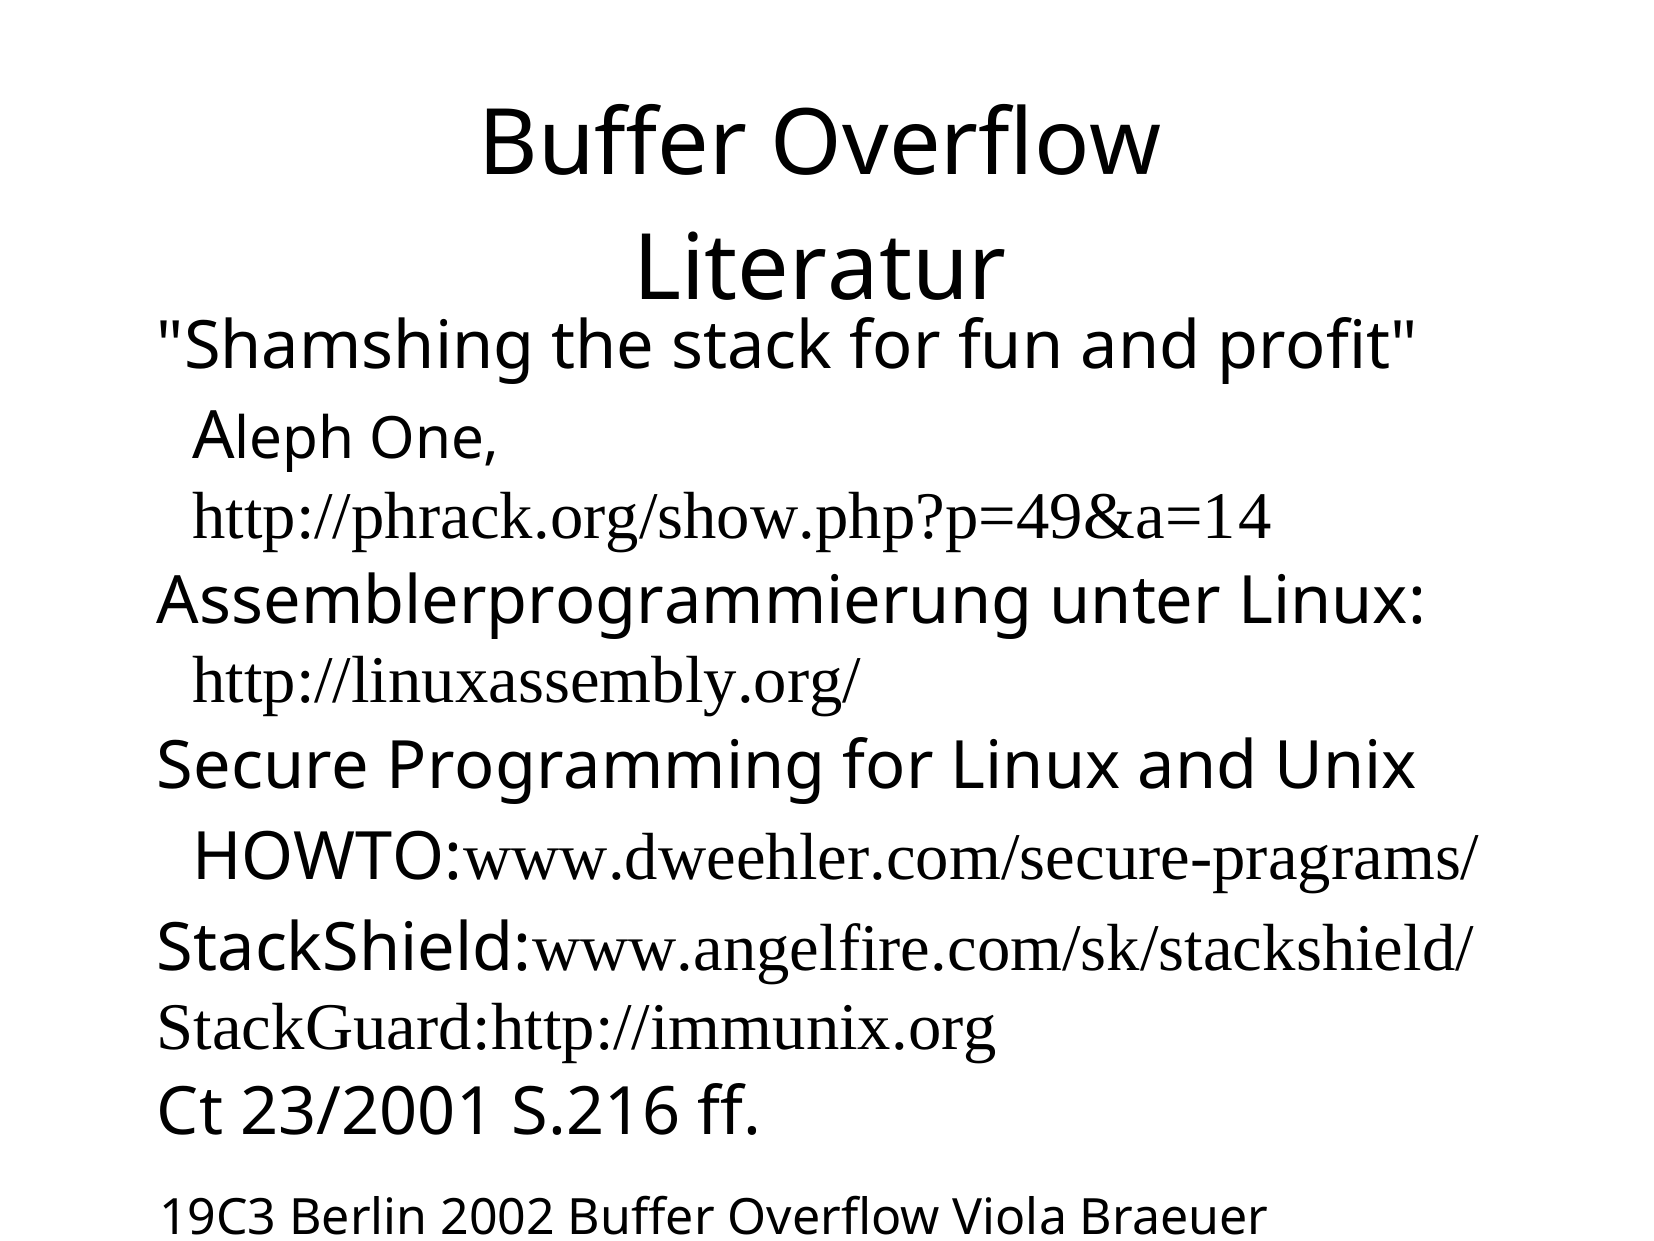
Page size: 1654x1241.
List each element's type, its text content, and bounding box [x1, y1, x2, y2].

text_box 19C3 Berlin 2002 Buffer Overflow Viola Braeuer [159, 1112, 1269, 1241]
text_box "Shamshing the stack for fun and profit" Aleph One,http://phrack.org/show.php?p=49&a=14 Assemblerprogrammierung unter Linux: http://linuxassembly.org/ Secure Programming for Linux and Unix HOWTO:www.dweehler.com/secure-pragrams/ StackShield:www.angelfire.com/sk/stackshield/ StackGuard:http://immunix.org Ct 23/2001 S.216 ff. [121, 124, 1534, 1146]
text_box Buffer Overflow Literatur [114, 0, 1527, 327]
